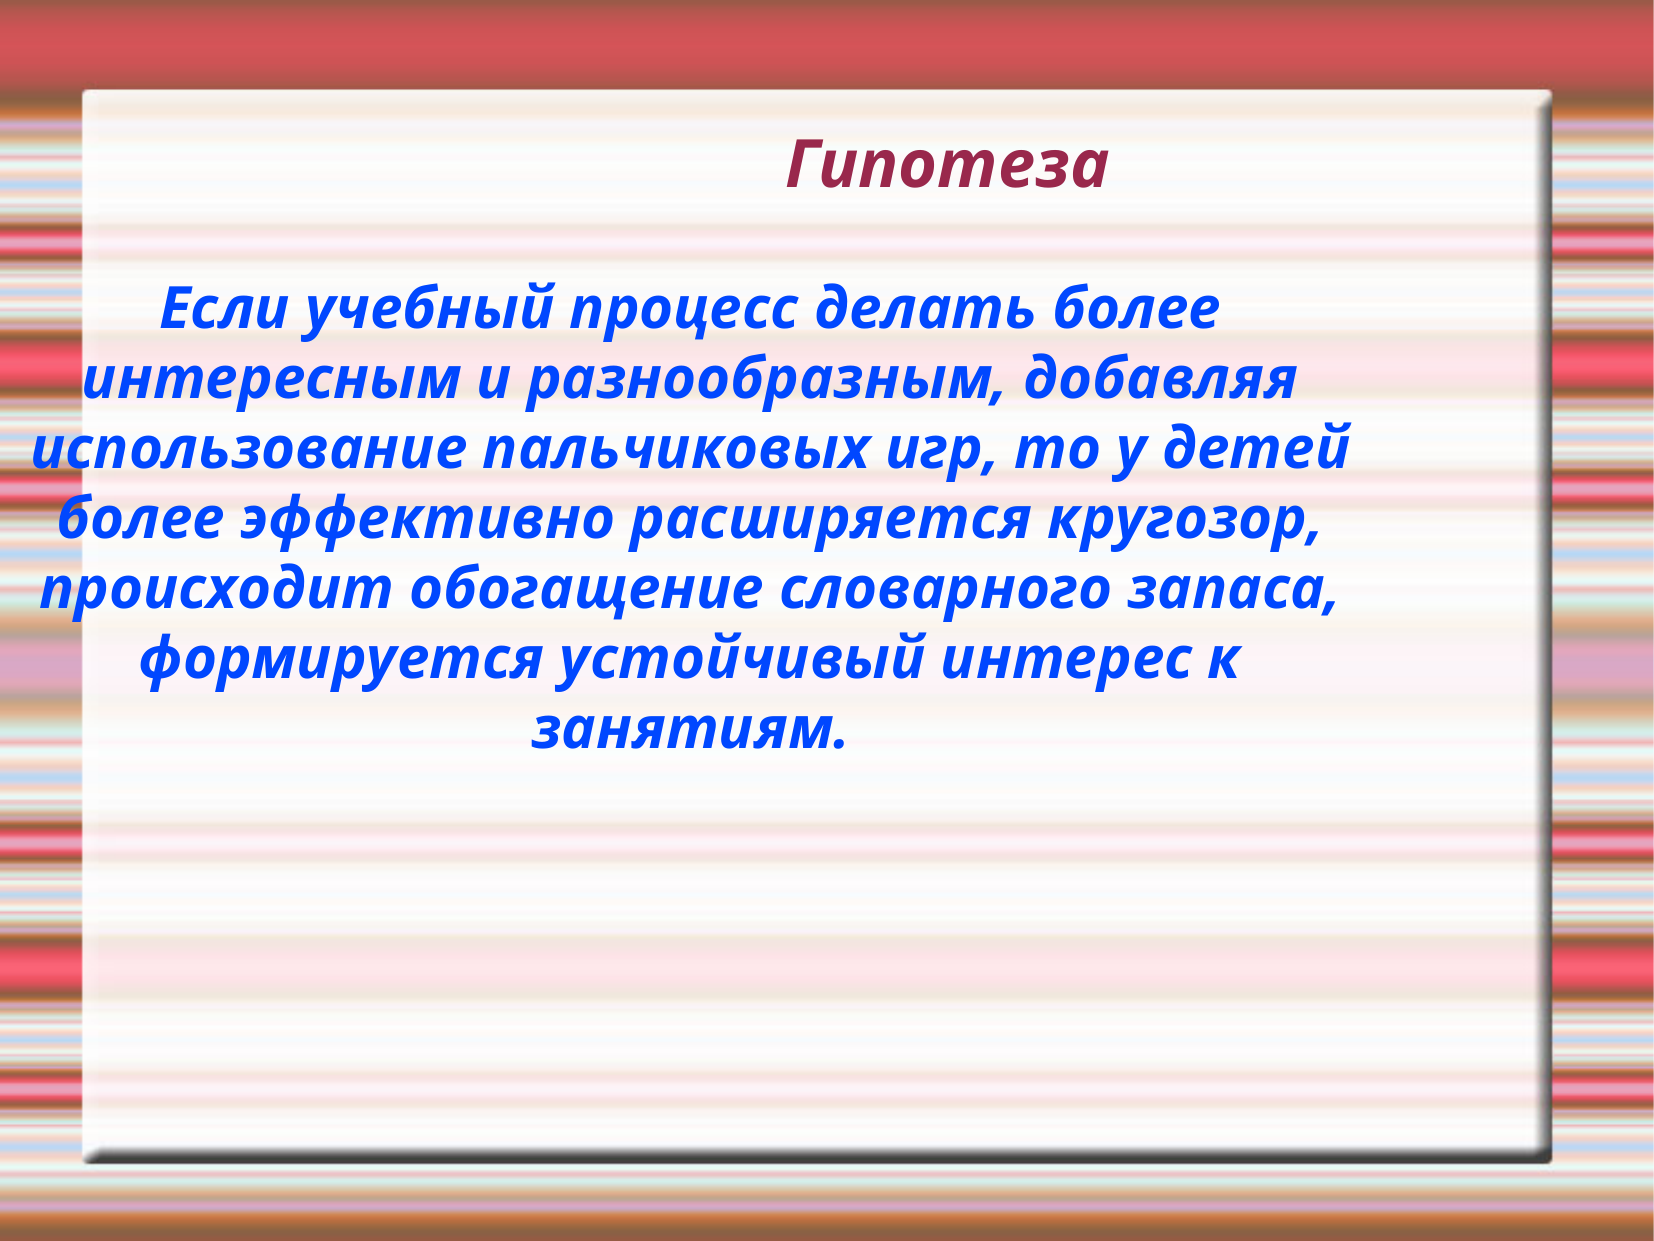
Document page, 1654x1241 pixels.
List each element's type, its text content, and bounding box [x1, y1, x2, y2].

title Гипотеза [241, 106, 1654, 216]
list Если учебный процесс делать более интересным и разнообразным, добавляя использование пальчиковых игр, то у детей более эффективно расширяется кругозор, происходит обогащение словарного запаса, формируется устойчивый интерес к занятиям. [0, 200, 1382, 1167]
